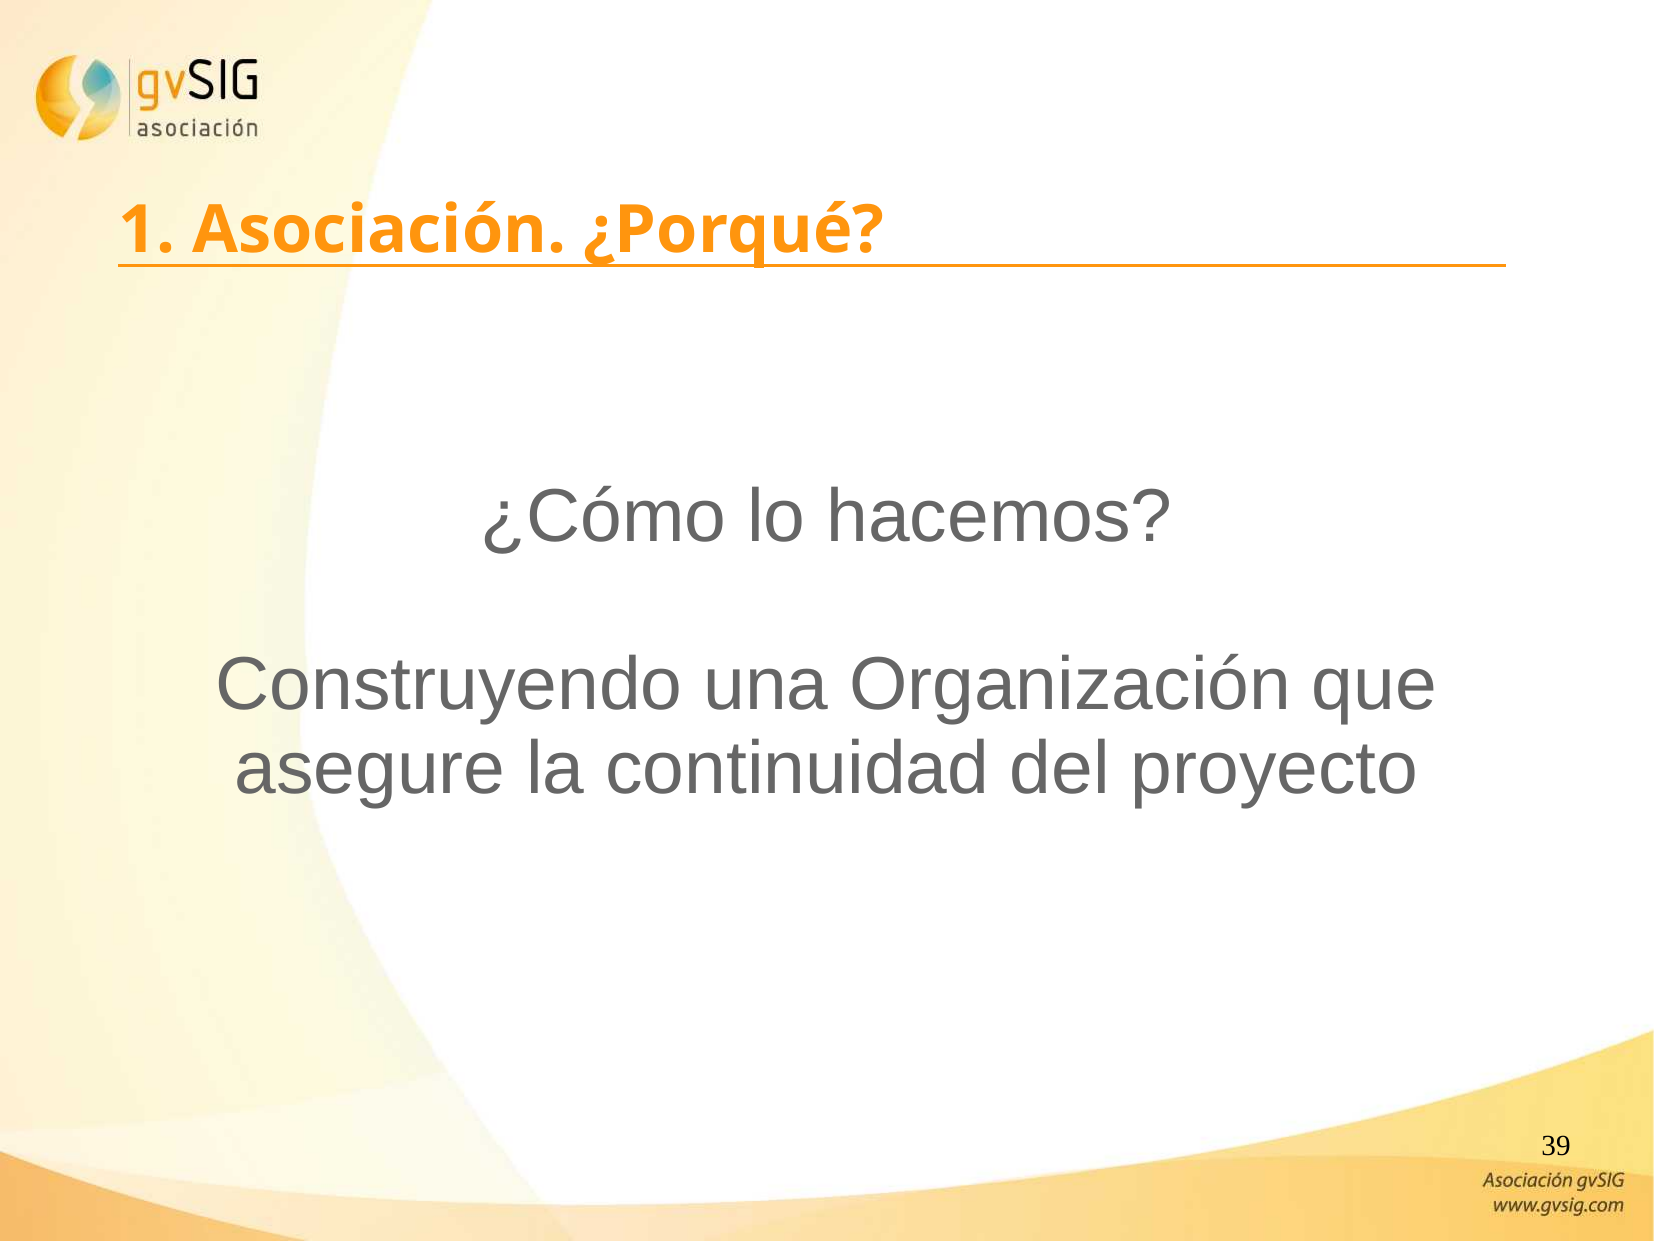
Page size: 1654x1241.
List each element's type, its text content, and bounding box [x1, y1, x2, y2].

picture [0, 0, 1654, 1241]
text_box ¿Cómo lo hacemos? Construyendo una Organización que asegure la continuidad del proyecto [147, 466, 1506, 902]
title 1. Asociación. ¿Porqué? [118, 177, 1607, 276]
